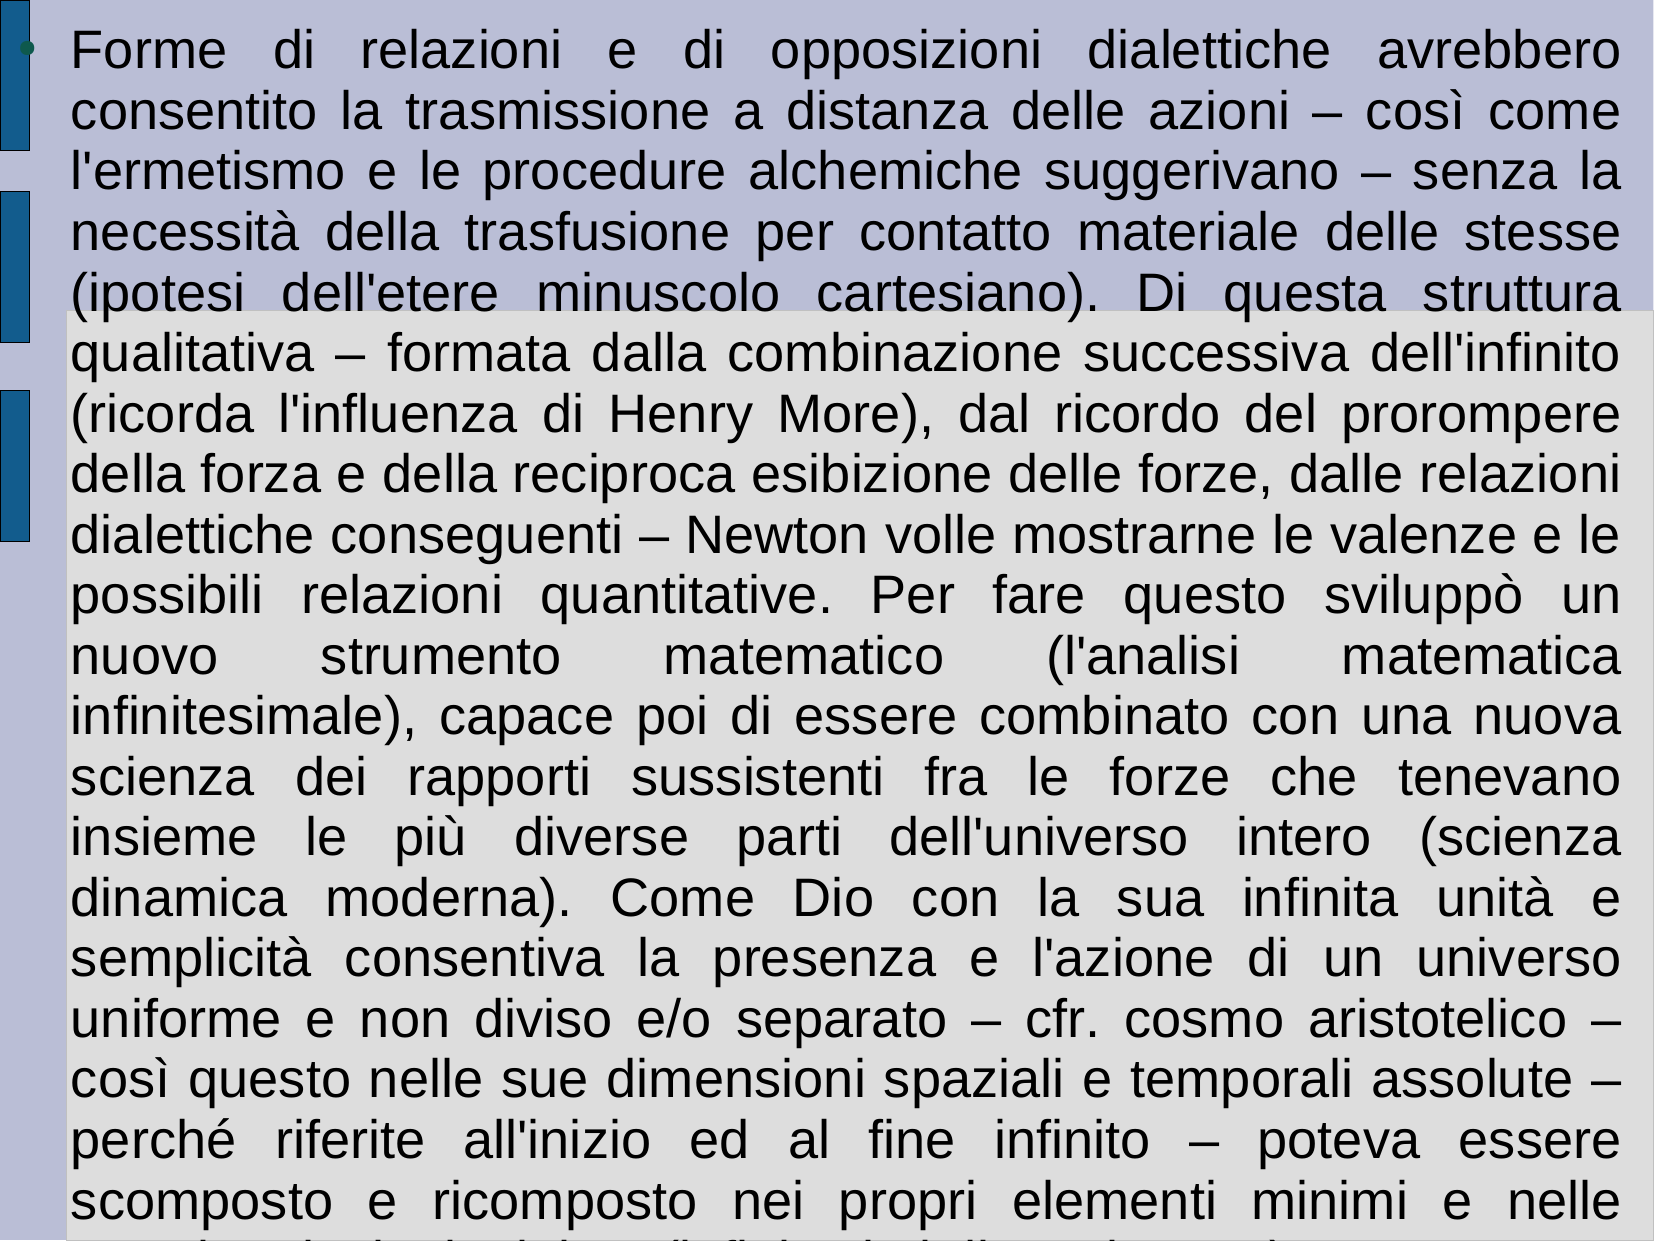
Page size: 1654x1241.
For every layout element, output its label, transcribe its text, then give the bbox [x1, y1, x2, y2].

list Forme di relazioni e di opposizioni dialettiche avrebbero consentito la trasmissione a distanza delle azioni – così come l'ermetismo e le procedure alchemiche suggerivano – senza la necessità della trasfusione per contatto materiale delle stesse (ipotesi dell'etere minuscolo cartesiano). Di questa struttura qualitativa – formata dalla combinazione successiva dell'infinito (ricorda l'influenza di Henry More), dal ricordo del prorompere della forza e della reciproca esibizione delle forze, dalle relazioni dialettiche conseguenti – Newton volle mostrarne le valenze e le possibili relazioni quantitative. Per fare questo sviluppò un nuovo strumento matematico (l'analisi matematica infinitesimale), capace poi di essere combinato con una nuova scienza dei rapporti sussistenti fra le forze che tenevano insieme le più diverse parti dell'universo intero (scienza dinamica moderna). Come Dio con la sua infinita unità e semplicità consentiva la presenza e l'azione di un universo uniforme e non diviso e/o separato – cfr. cosmo aristotelico – così questo nelle sue dimensioni spaziali e temporali assolute – perché riferite all'inizio ed al fine infinito – poteva essere scomposto e ricomposto nei propri elementi minimi e nelle proprie relazioni minime (infinitesimi di movimento). [0, 19, 1625, 1231]
